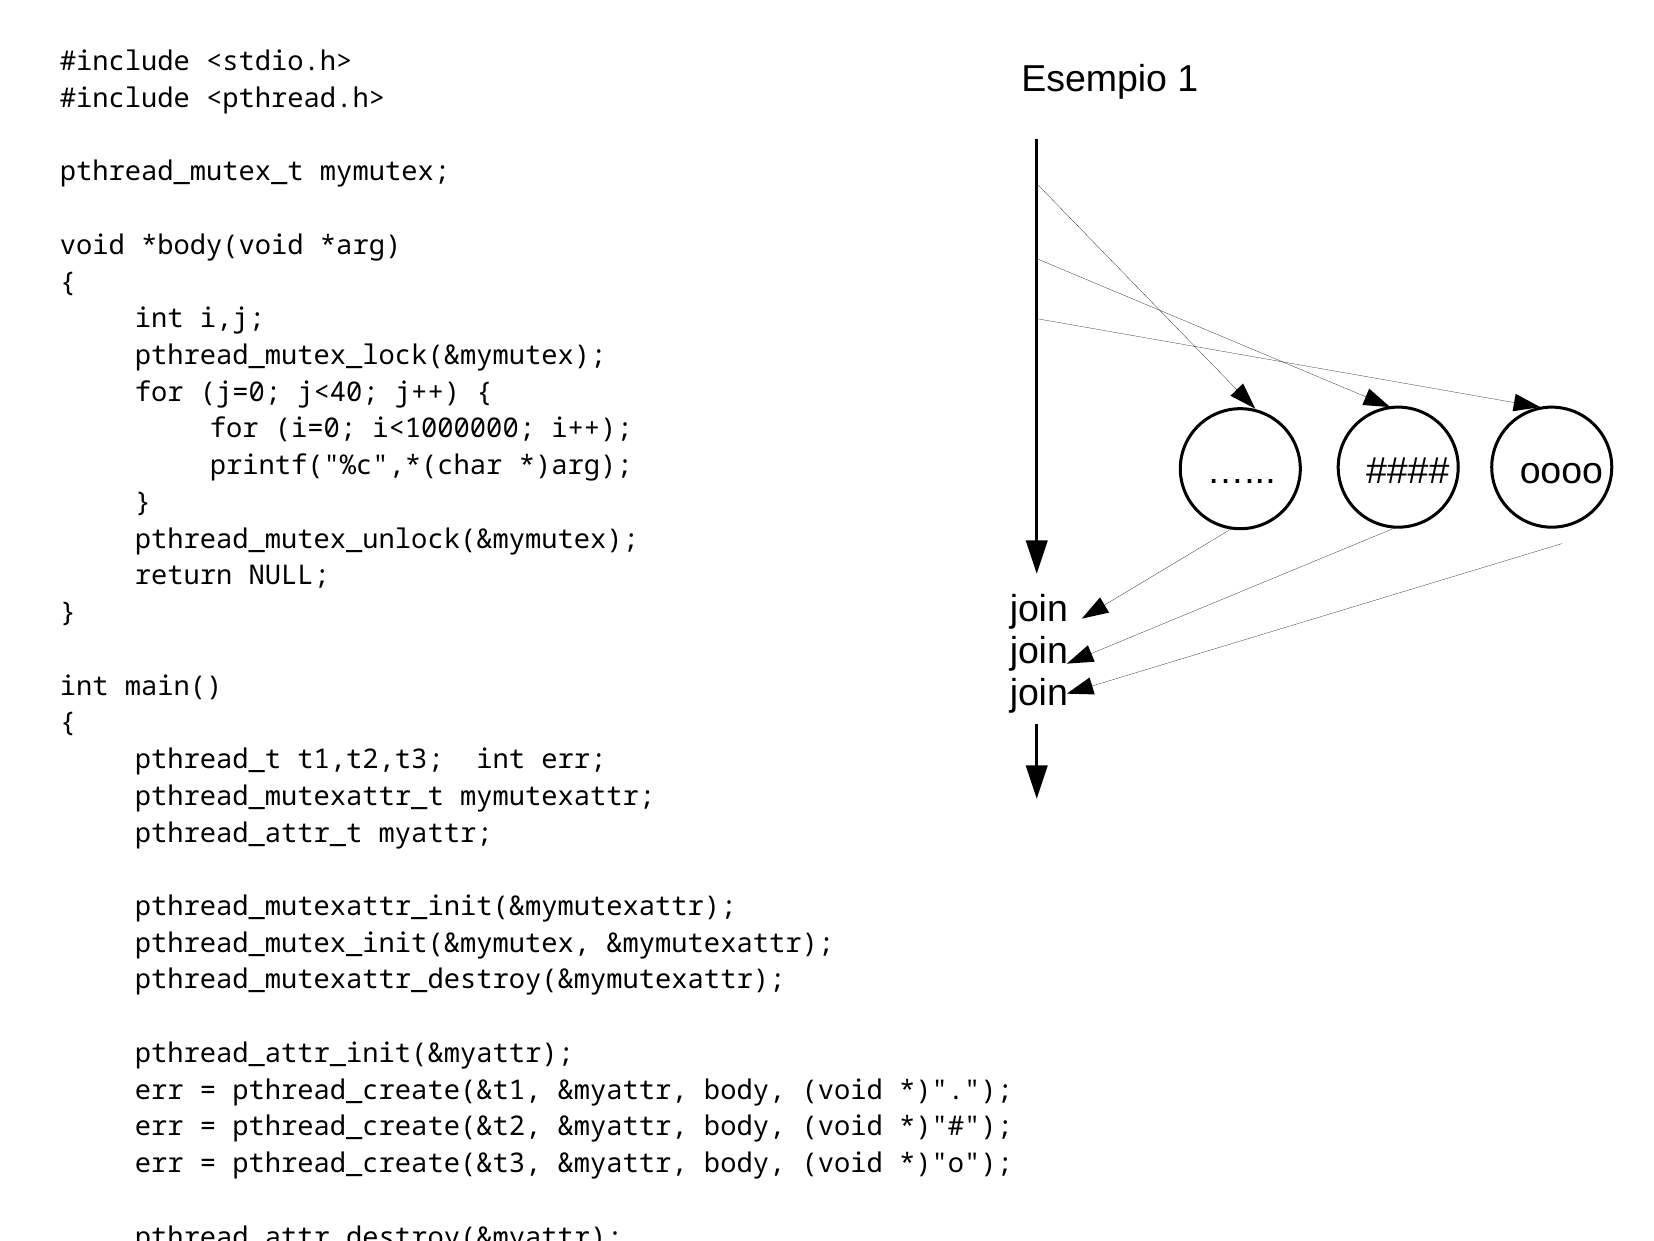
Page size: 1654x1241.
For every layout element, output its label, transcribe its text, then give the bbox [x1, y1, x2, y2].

text_box #include <stdio.h> #include <pthread.h> pthread_mutex_t mymutex; void *body(void *arg) { int i,j; pthread_mutex_lock(&mymutex); for (j=0; j<40; j++) { for (i=0; i<1000000; i++); printf("%c",*(char *)arg); } pthread_mutex_unlock(&mymutex); return NULL; } int main() { pthread_t t1,t2,t3; int err; pthread_mutexattr_t mymutexattr; pthread_attr_t myattr; pthread_mutexattr_init(&mymutexattr); pthread_mutex_init(&mymutex, &mymutexattr); pthread_mutexattr_destroy(&mymutexattr); pthread_attr_init(&myattr); err = pthread_create(&t1, &myattr, body, (void *)"."); err = pthread_create(&t2, &myattr, body, (void *)"#"); err = pthread_create(&t3, &myattr, body, (void *)"o"); pthread_attr_destroy(&myattr); pthread_join(t1, NULL); pthread_join(t2, NULL); pthread_join(t3, NULL); printf("\n"); return 0; } [45, 0, 1621, 1241]
text_box #include <stdio.h> #include <pthread.h> pthread_mutex_t mymutex; void *body(void *arg) { int i,j; pthread_mutex_lock(&mymutex); for (j=0; j<40; j++) { for (i=0; i<1000000; i++); printf("%c",*(char *)arg); } pthread_mutex_unlock(&mymutex); return NULL; } int main() { pthread_t t1,t2,t3; int err; pthread_mutexattr_t mymutexattr; pthread_attr_t myattr; pthread_mutexattr_init(&mymutexattr); pthread_mutex_init(&mymutex, &mymutexattr); pthread_mutexattr_destroy(&mymutexattr); pthread_attr_init(&myattr); err = pthread_create(&t1, &myattr, body, (void *)"."); err = pthread_create(&t2, &myattr, body, (void *)"#"); err = pthread_create(&t3, &myattr, body, (void *)"o"); pthread_attr_destroy(&myattr); pthread_join(t1, NULL); pthread_join(t2, NULL); pthread_join(t3, NULL); printf("\n"); return 0; } [1100, 348, 1389, 649]
text_box …... [1192, 441, 1328, 499]
text_box oooo [1505, 441, 1641, 499]
text_box Esempio 1 [1006, 49, 1337, 107]
text_box #### [1351, 441, 1487, 499]
text_box join join join [994, 580, 1100, 763]
